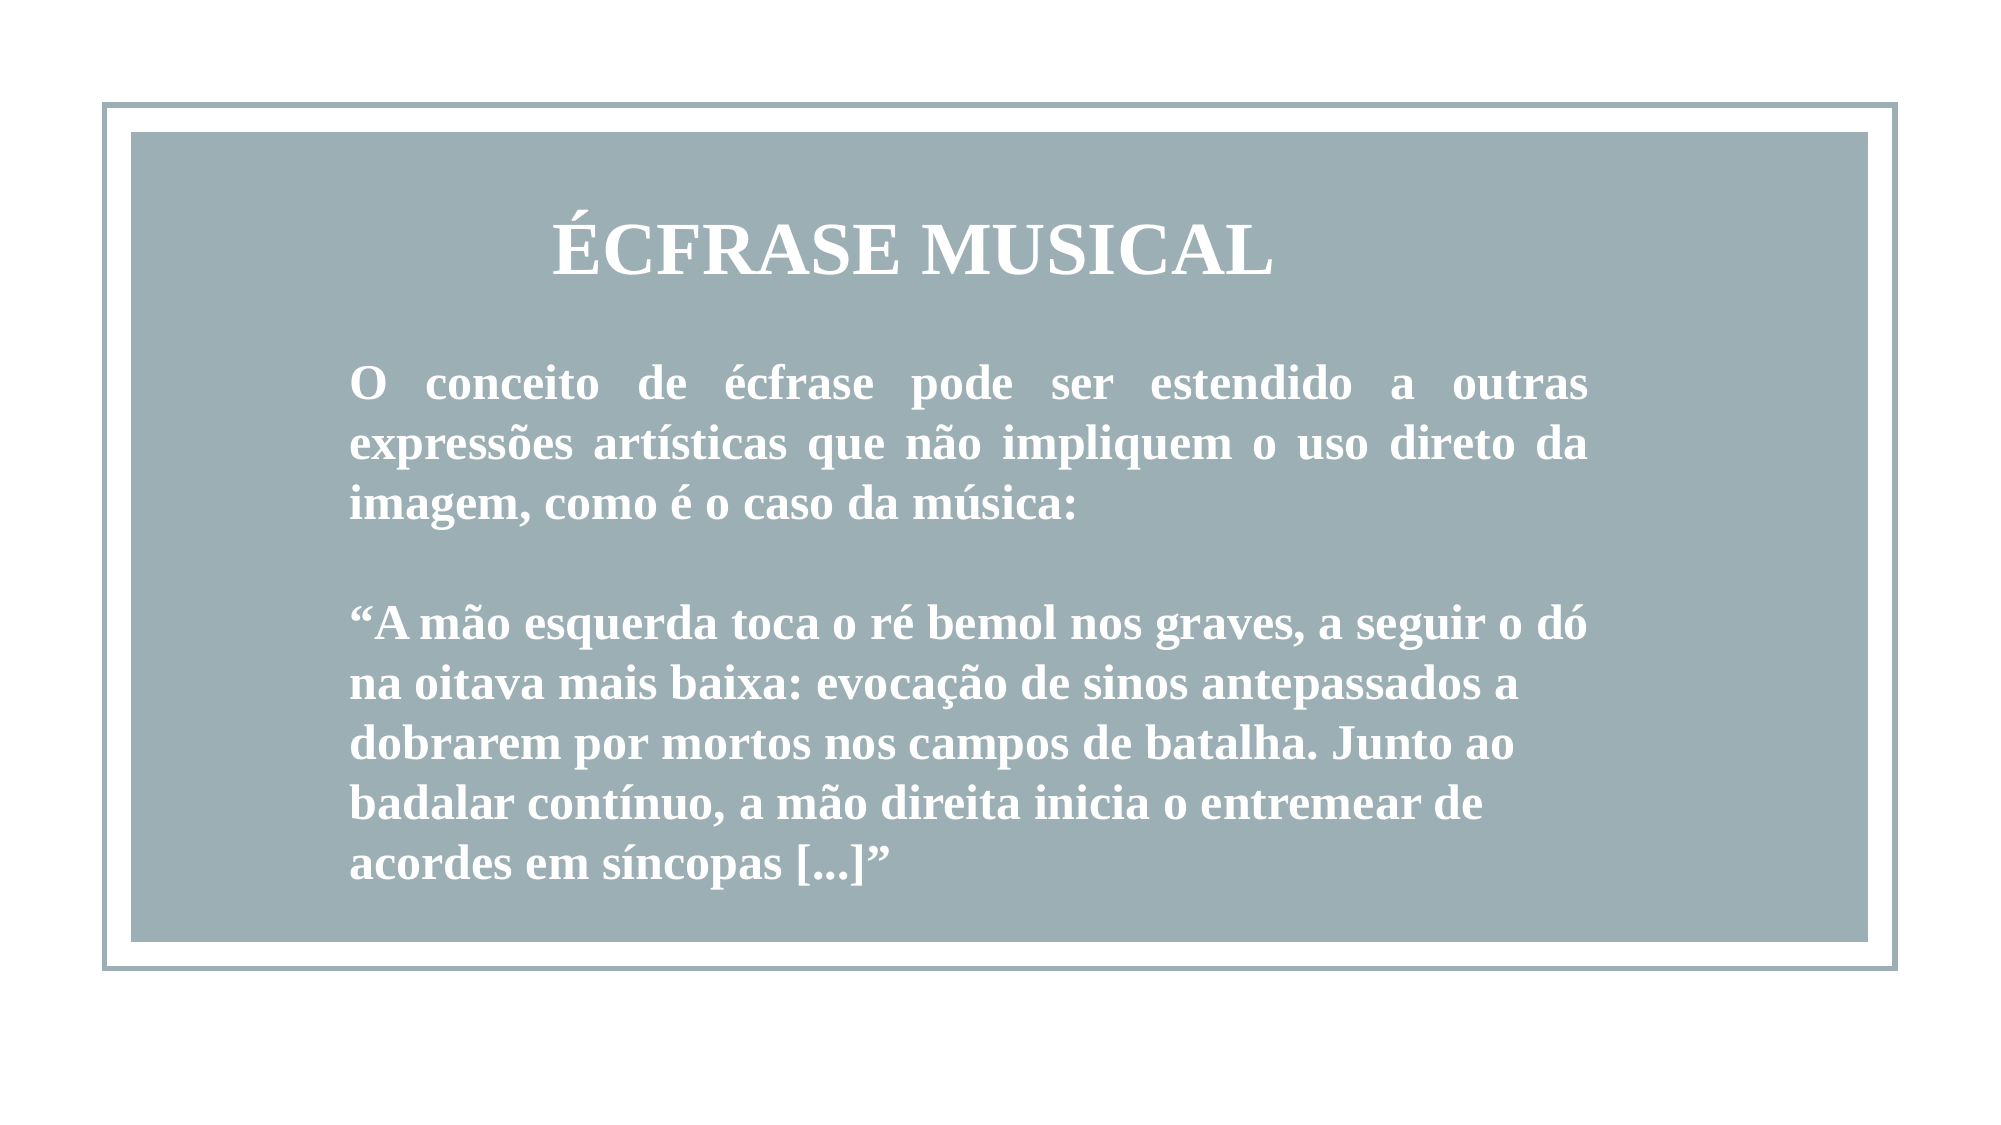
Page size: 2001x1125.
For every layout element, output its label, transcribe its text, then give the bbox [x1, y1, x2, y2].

text_box O conceito de écfrase pode ser estendido a outras expressões artísticas que não impliquem o uso direto da imagem, como é o caso da música: “A mão esquerda toca o ré bemol nos graves, a seguir o dó na oitava mais baixa: evocação de sinos antepassados a dobrarem por mortos nos campos de batalha. Junto ao badalar contínuo, a mão direita inicia o entremear de acordes em síncopas [...]” [334, 341, 1617, 897]
text_box [131, 132, 1868, 942]
text_box ÉCFRASE MUSICAL [537, 192, 1628, 299]
